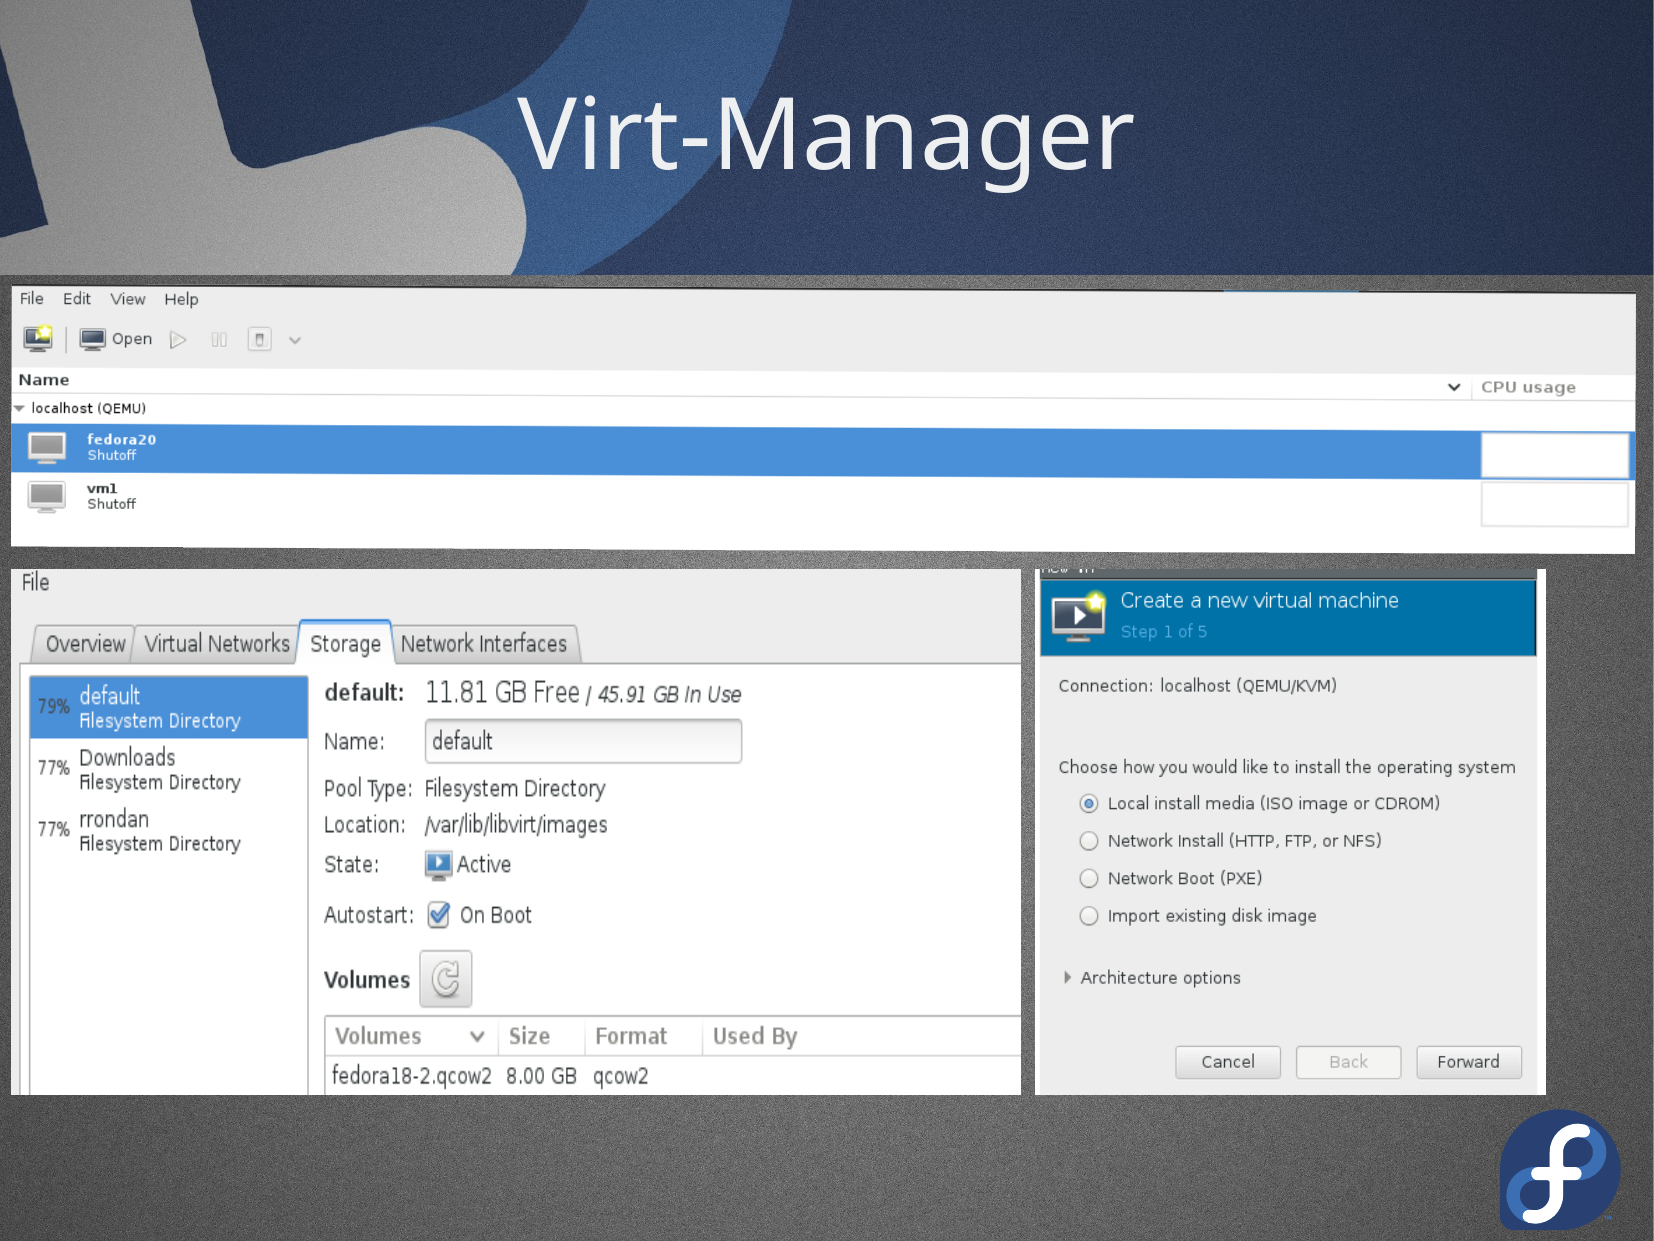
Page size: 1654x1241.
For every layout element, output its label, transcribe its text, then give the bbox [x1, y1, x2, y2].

picture [0, 0, 1654, 1241]
text_box Virt-Manager [88, 29, 1565, 237]
